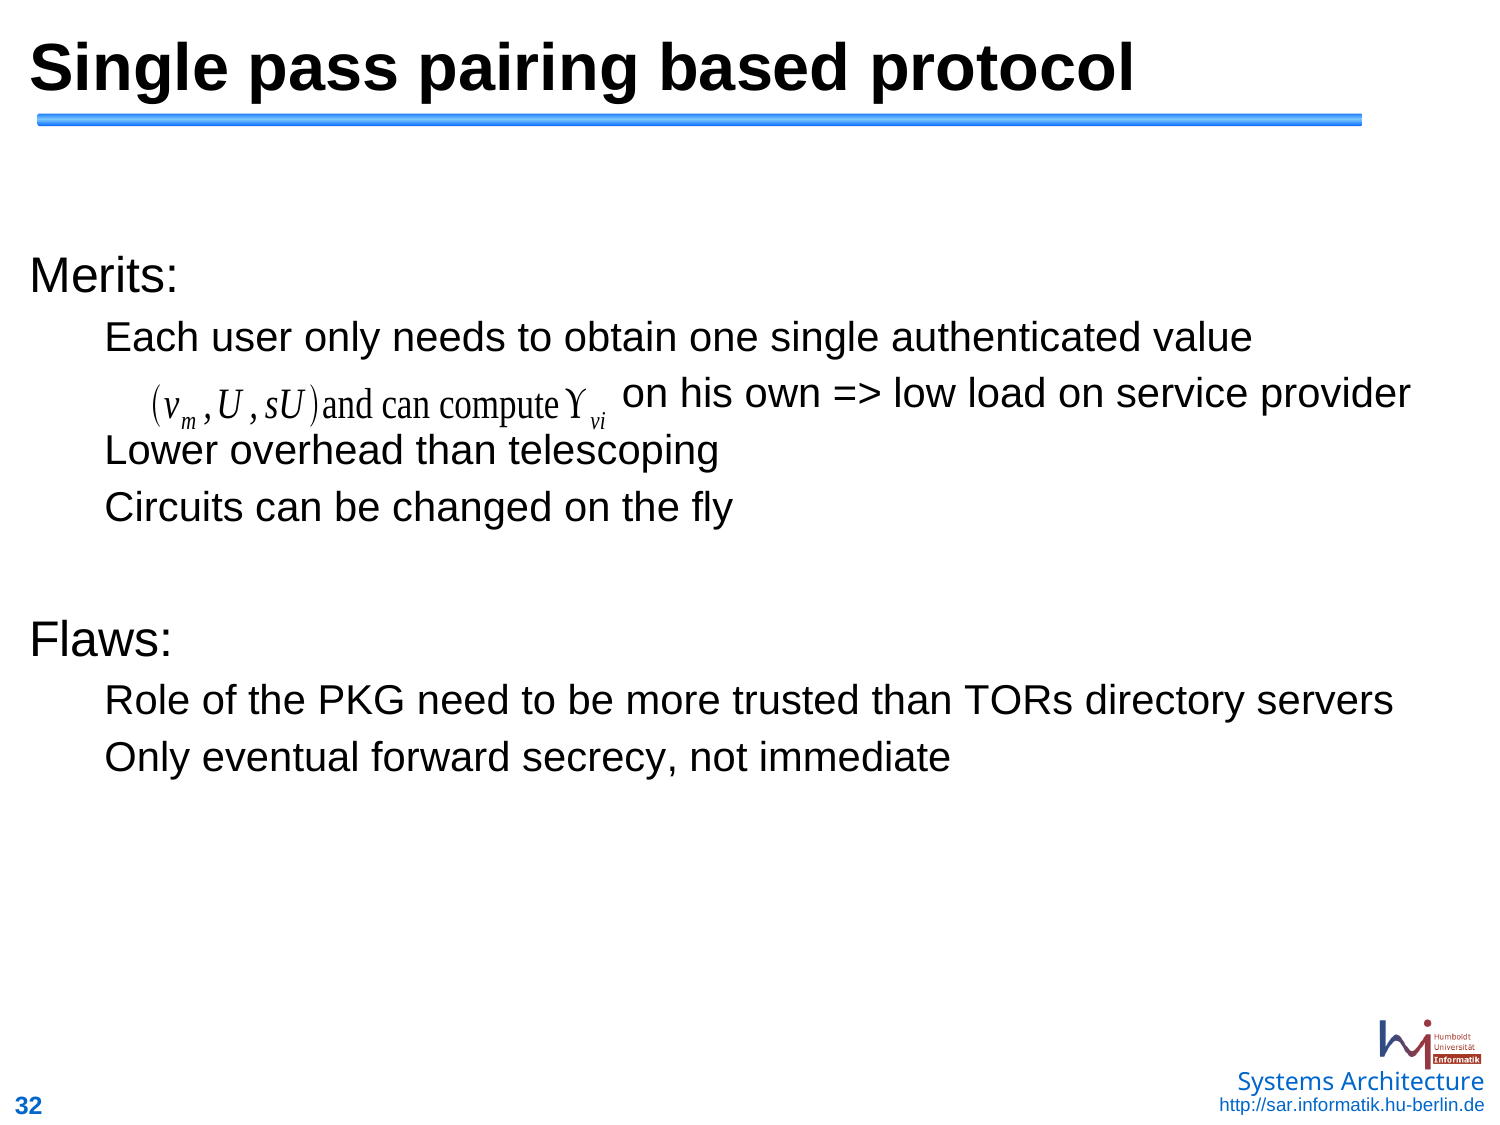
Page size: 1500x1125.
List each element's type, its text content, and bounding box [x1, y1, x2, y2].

chart [141, 377, 615, 438]
list Merits: Each user only needs to obtain one single authenticated value on his own => low load on service provider Lower overhead than telescoping Circuits can be changed on the fly Flaws: Role of the PKG need to be more trusted than TORs directory servers Only eventual forward secrecy, not immediate [29, 247, 1500, 878]
title Single pass pairing based protocol [29, 26, 1500, 108]
picture [1376, 1016, 1483, 1071]
